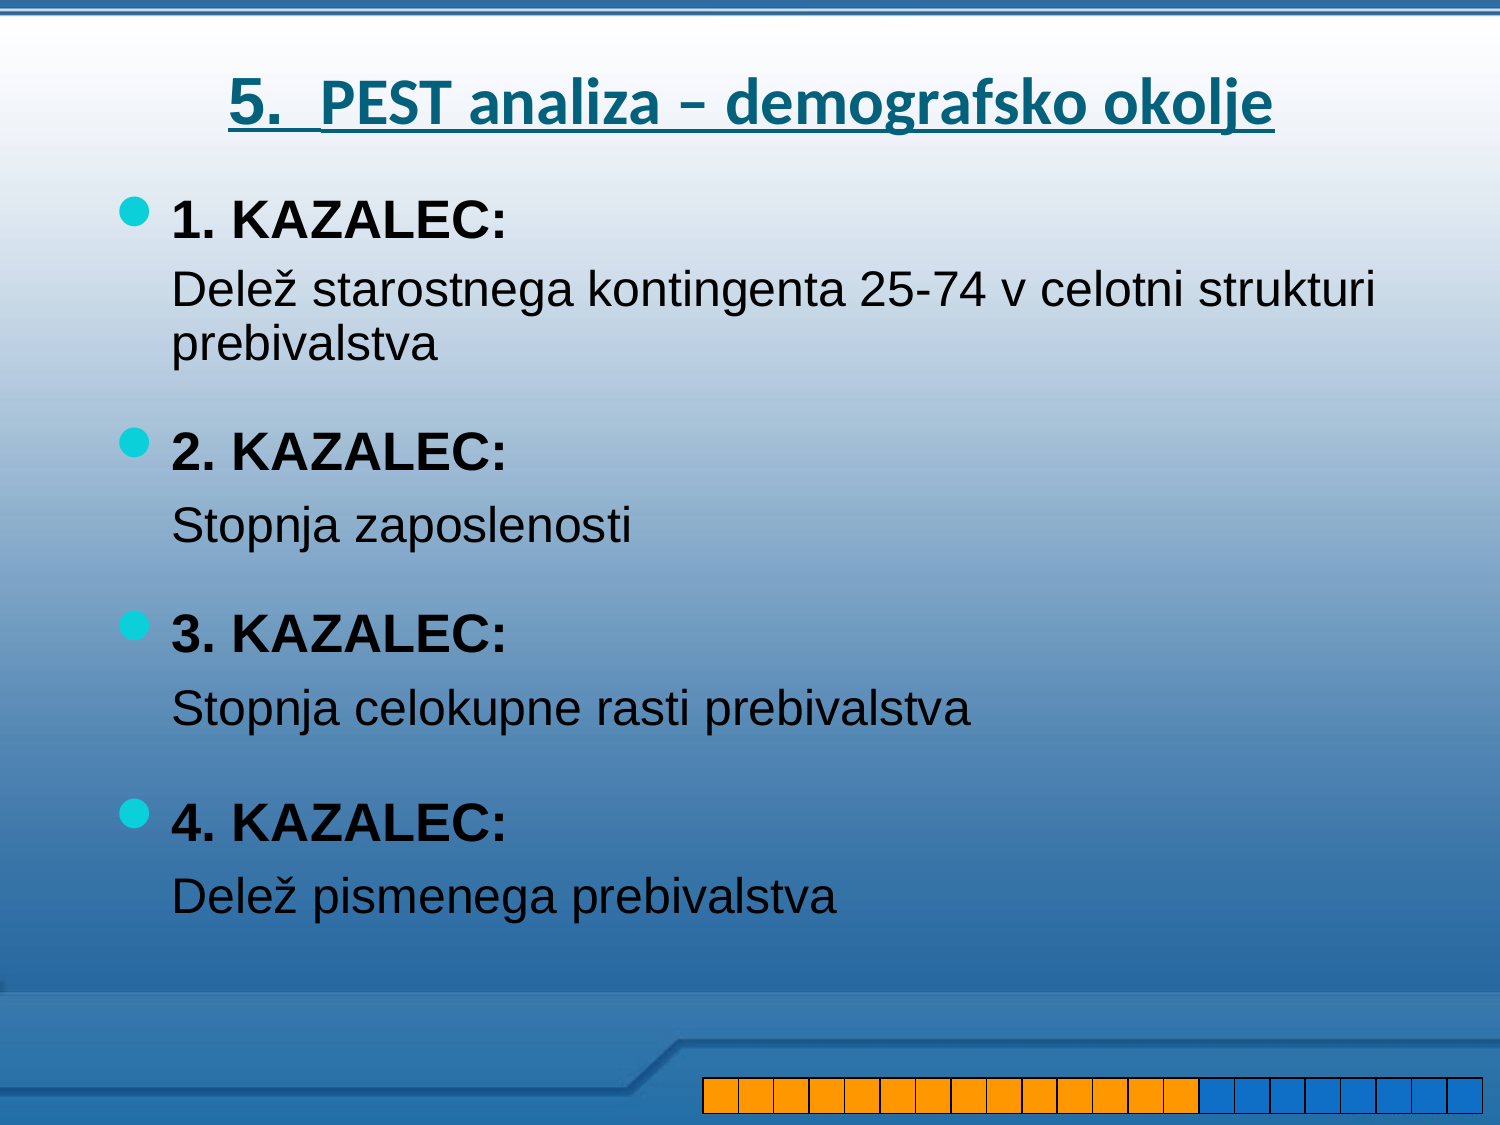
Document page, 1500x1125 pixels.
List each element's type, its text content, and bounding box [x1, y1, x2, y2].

picture [0, 0, 1500, 1125]
text_box [702, 1077, 1483, 1114]
text_box 5. PEST analiza – demografsko okolje [76, 54, 1427, 138]
list 1. KAZALEC: Delež starostnega kontingenta 25-74 v celotni strukturi prebivalstva 2. KAZALEC: Stopnja zaposlenosti 3. KAZALEC: Stopnja celokupne rasti prebivalstva 4. KAZALEC: Delež pismenega prebivalstva [100, 184, 1451, 965]
